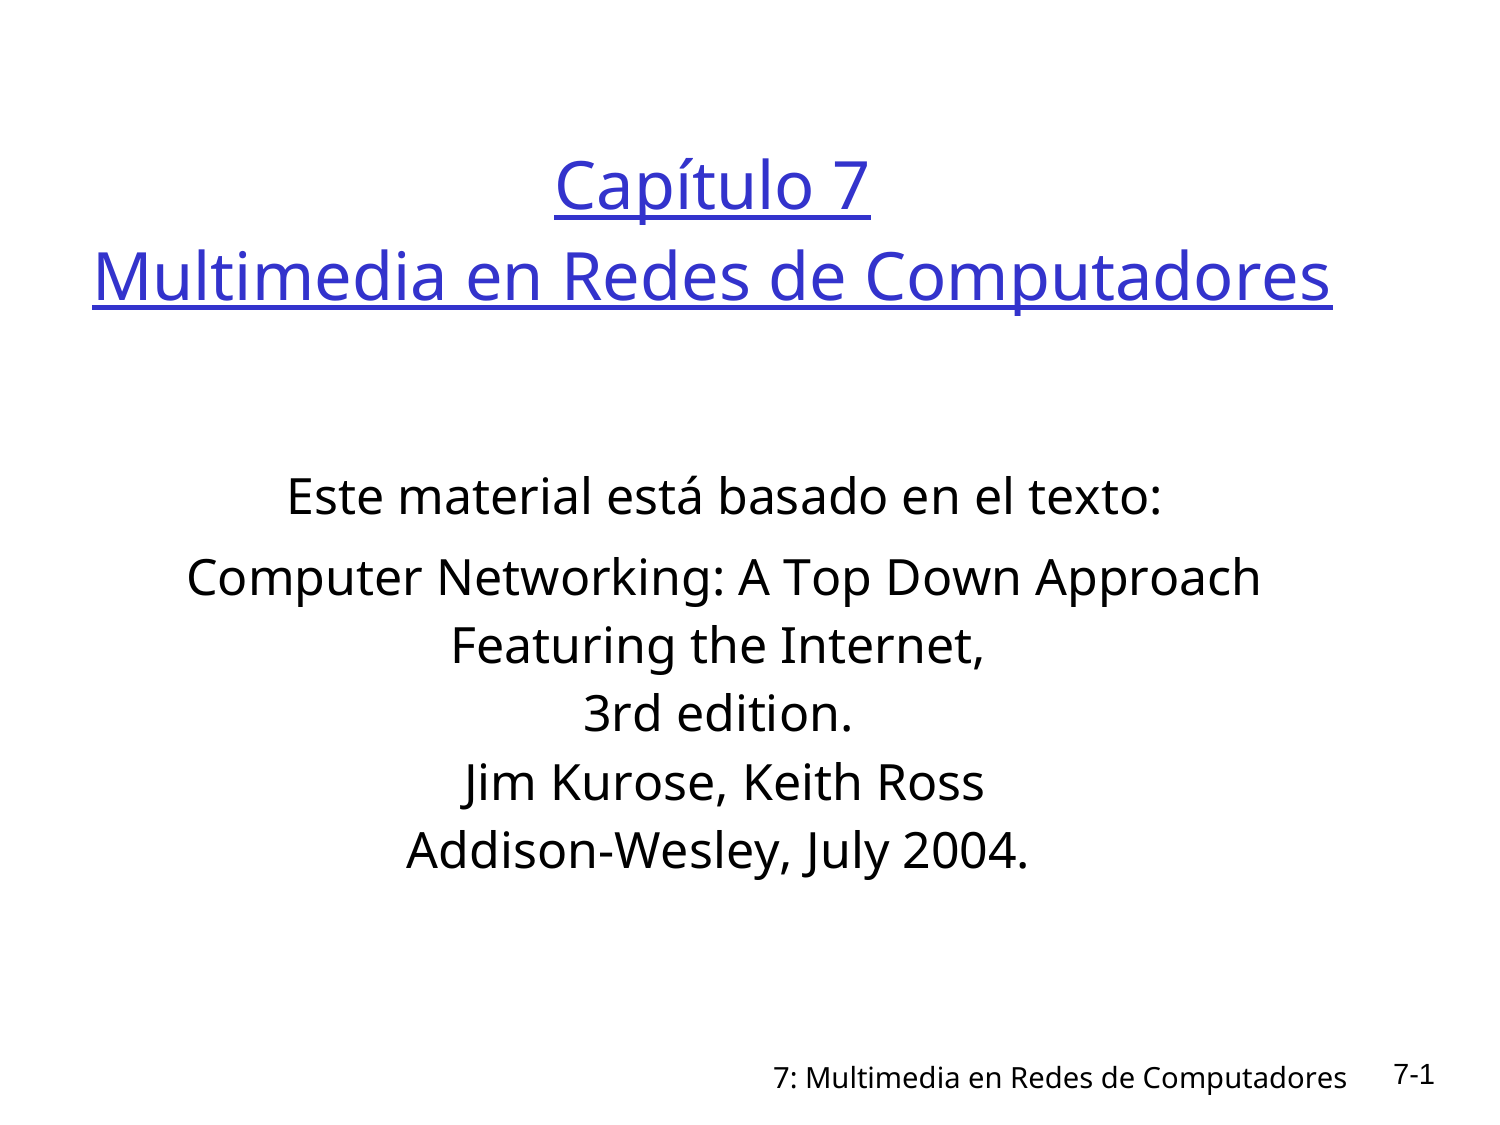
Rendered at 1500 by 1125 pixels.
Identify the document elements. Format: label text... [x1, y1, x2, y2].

title Capítulo 7 Multimedia en Redes de Computadores [75, 112, 1351, 346]
subtitle Este material está basado en el texto: Computer Networking: A Top Down Approach Featuring the Internet, 3rd edition. Jim Kurose, Keith Ross Addison-Wesley, July 2004. [87, 450, 1363, 963]
